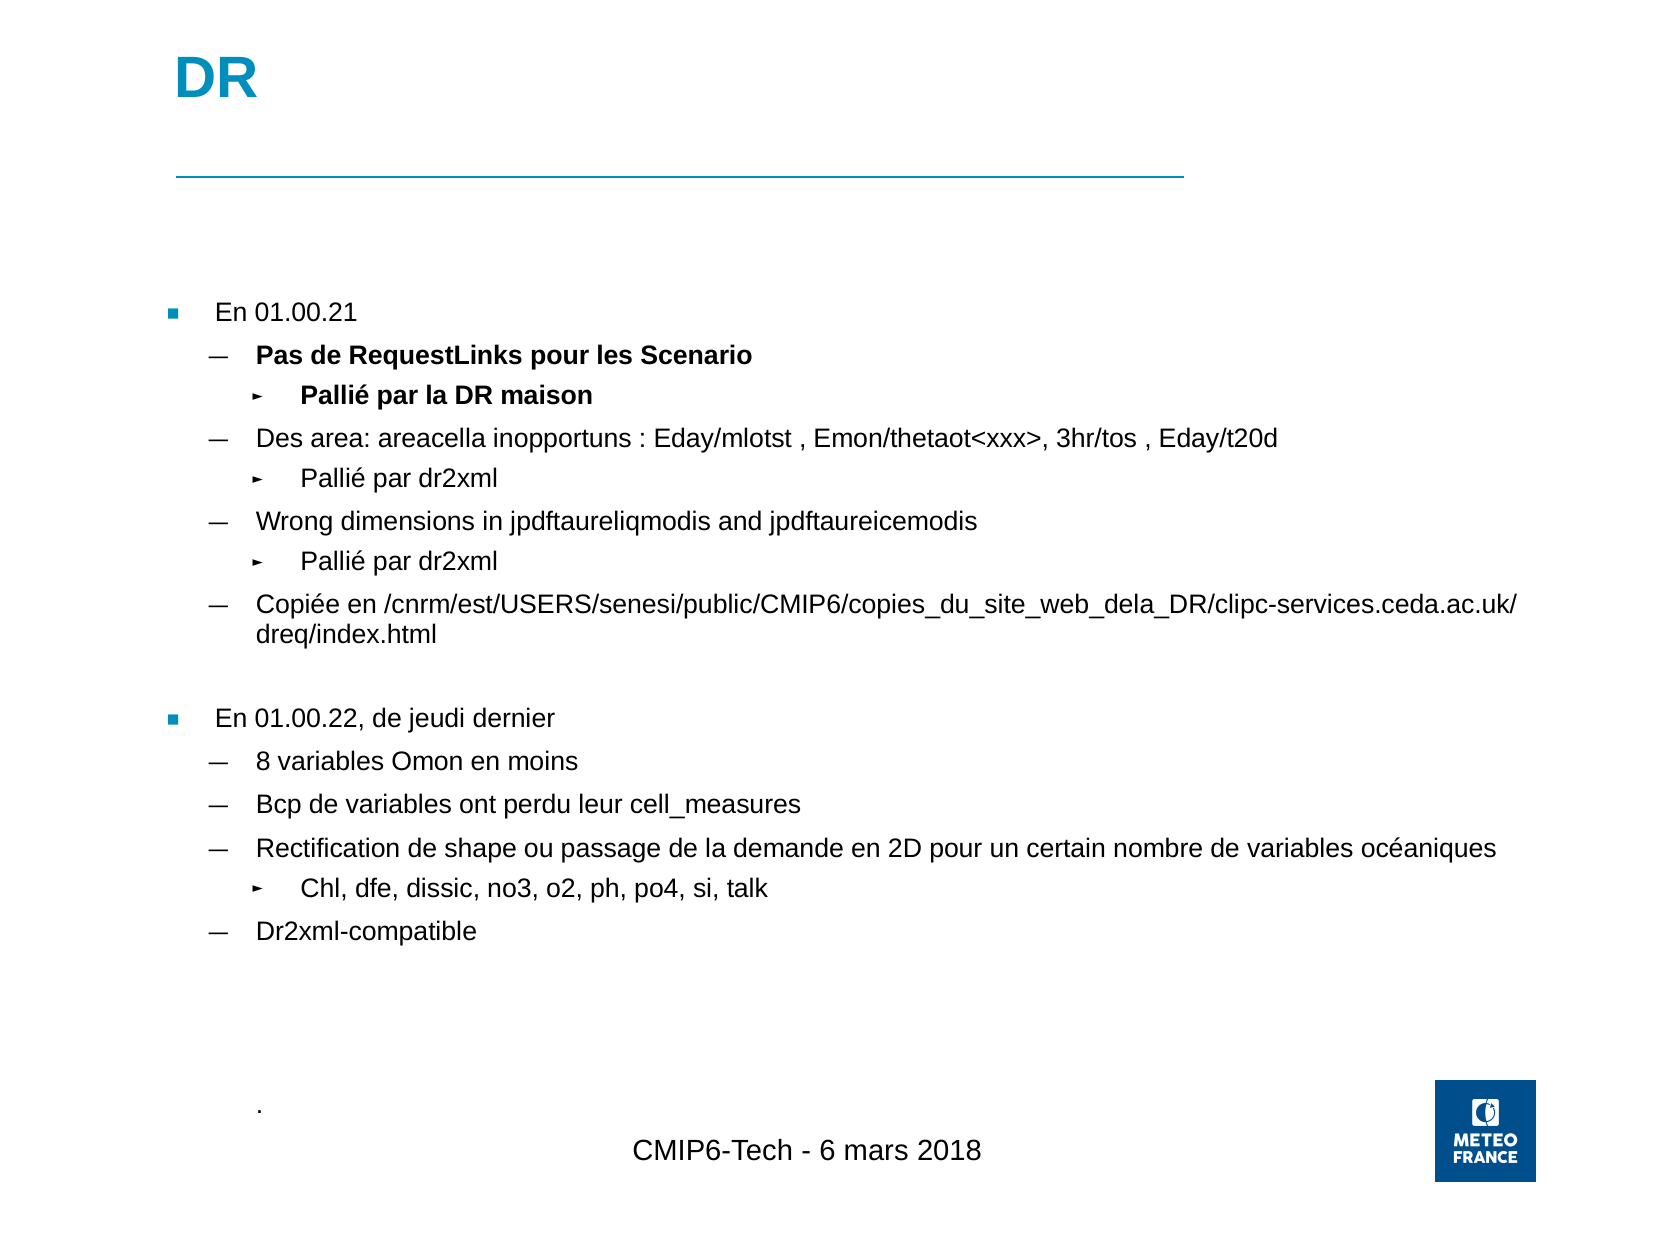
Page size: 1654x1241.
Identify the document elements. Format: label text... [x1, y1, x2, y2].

list En 01.00.21 Pas de RequestLinks pour les Scenario Pallié par la DR maison Des area: areacella inopportuns : Eday/mlotst , Emon/thetaot<xxx>, 3hr/tos , Eday/t20d Pallié par dr2xml Wrong dimensions in jpdftaureliqmodis and jpdftaureicemodis Pallié par dr2xml Copiée en /cnrm/est/USERS/senesi/public/CMIP6/copies_du_site_web_dela_DR/clipc-services.ceda.ac.uk/dreq/index.html En 01.00.22, de jeudi dernier 8 variables Omon en moins Bcp de variables ont perdu leur cell_measures Rectification de shape ou passage de la demande en 2D pour un certain nombre de variables océaniques Chl, dfe, dissic, no3, o2, ph, po4, si, talk Dr2xml-compatible . [156, 256, 1571, 1134]
picture [1435, 1134, 1536, 1182]
title DR [174, 0, 1654, 156]
